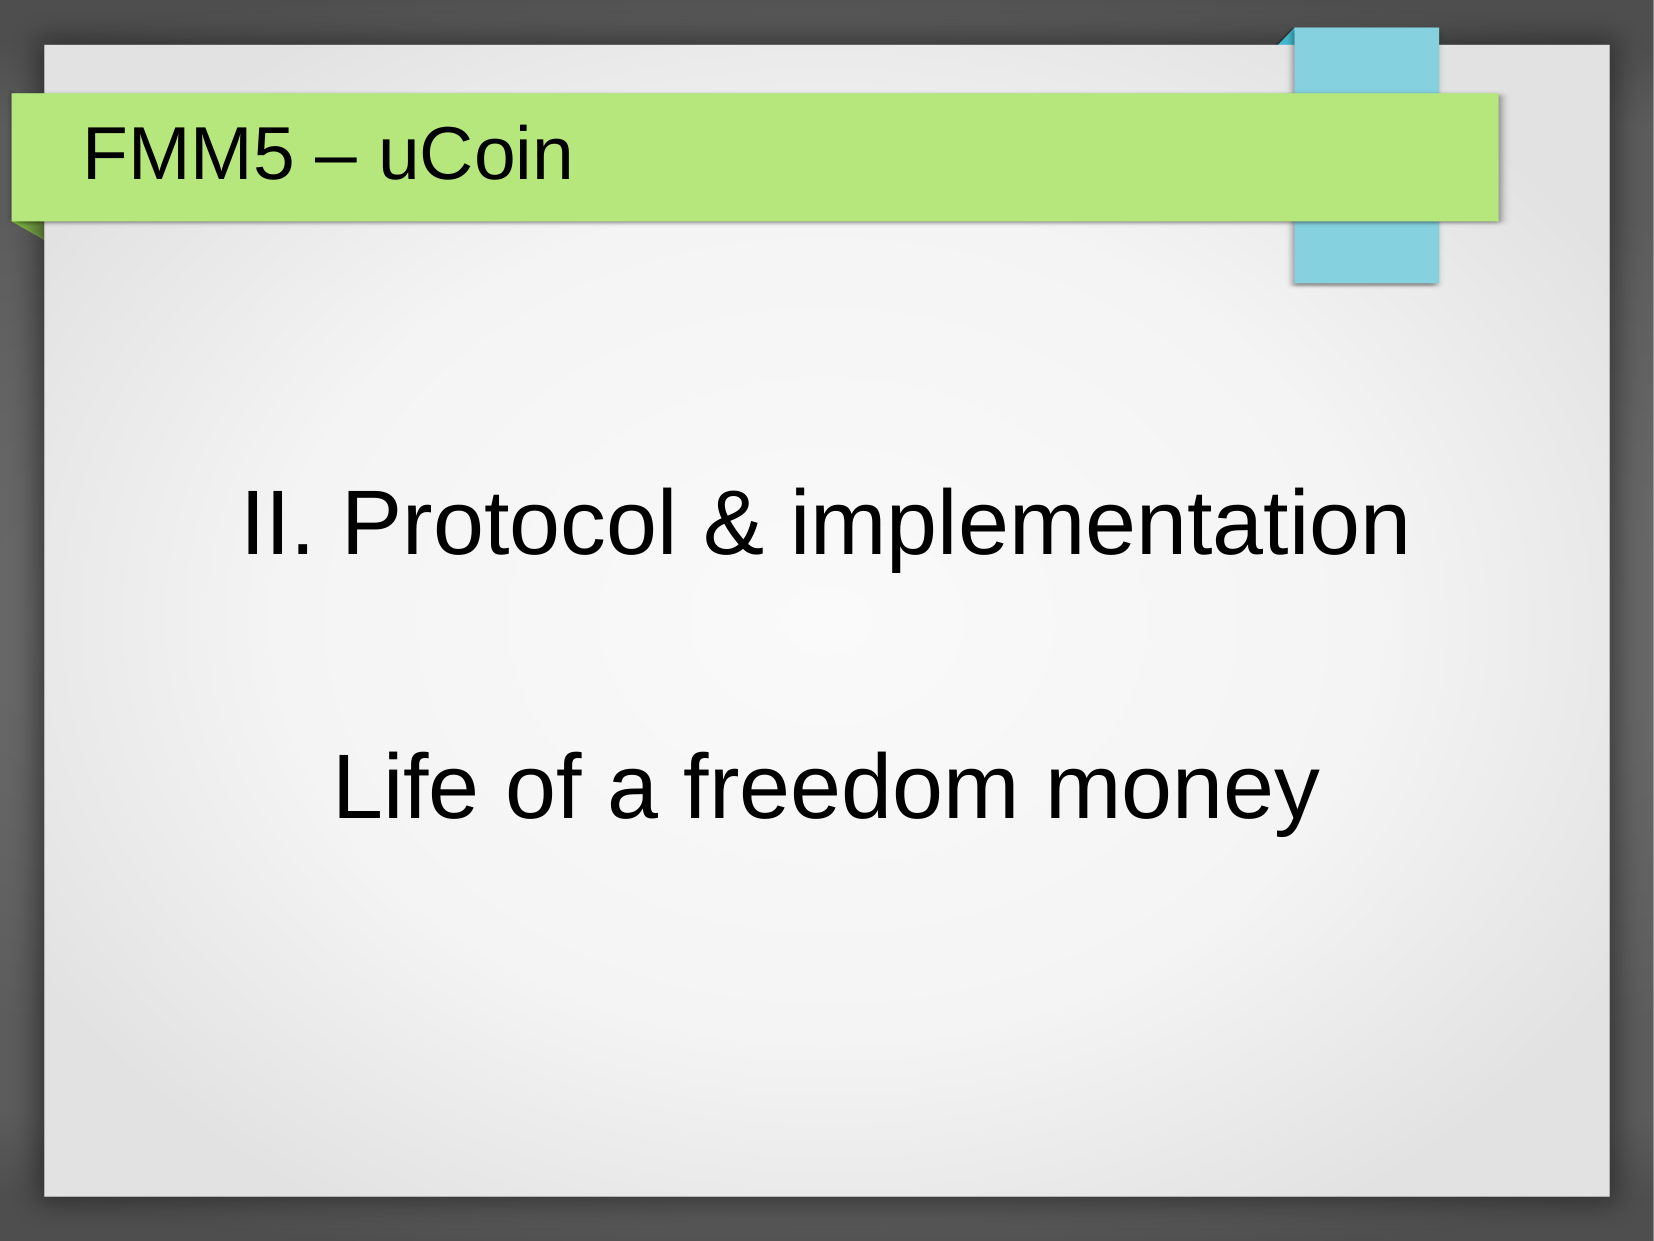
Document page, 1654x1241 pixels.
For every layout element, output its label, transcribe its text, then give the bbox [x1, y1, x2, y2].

title FMM5 – uCoin [82, 94, 1264, 213]
picture [0, 0, 1654, 1241]
list II. Protocol & implementation Life of a freedom money [82, 295, 1571, 1015]
